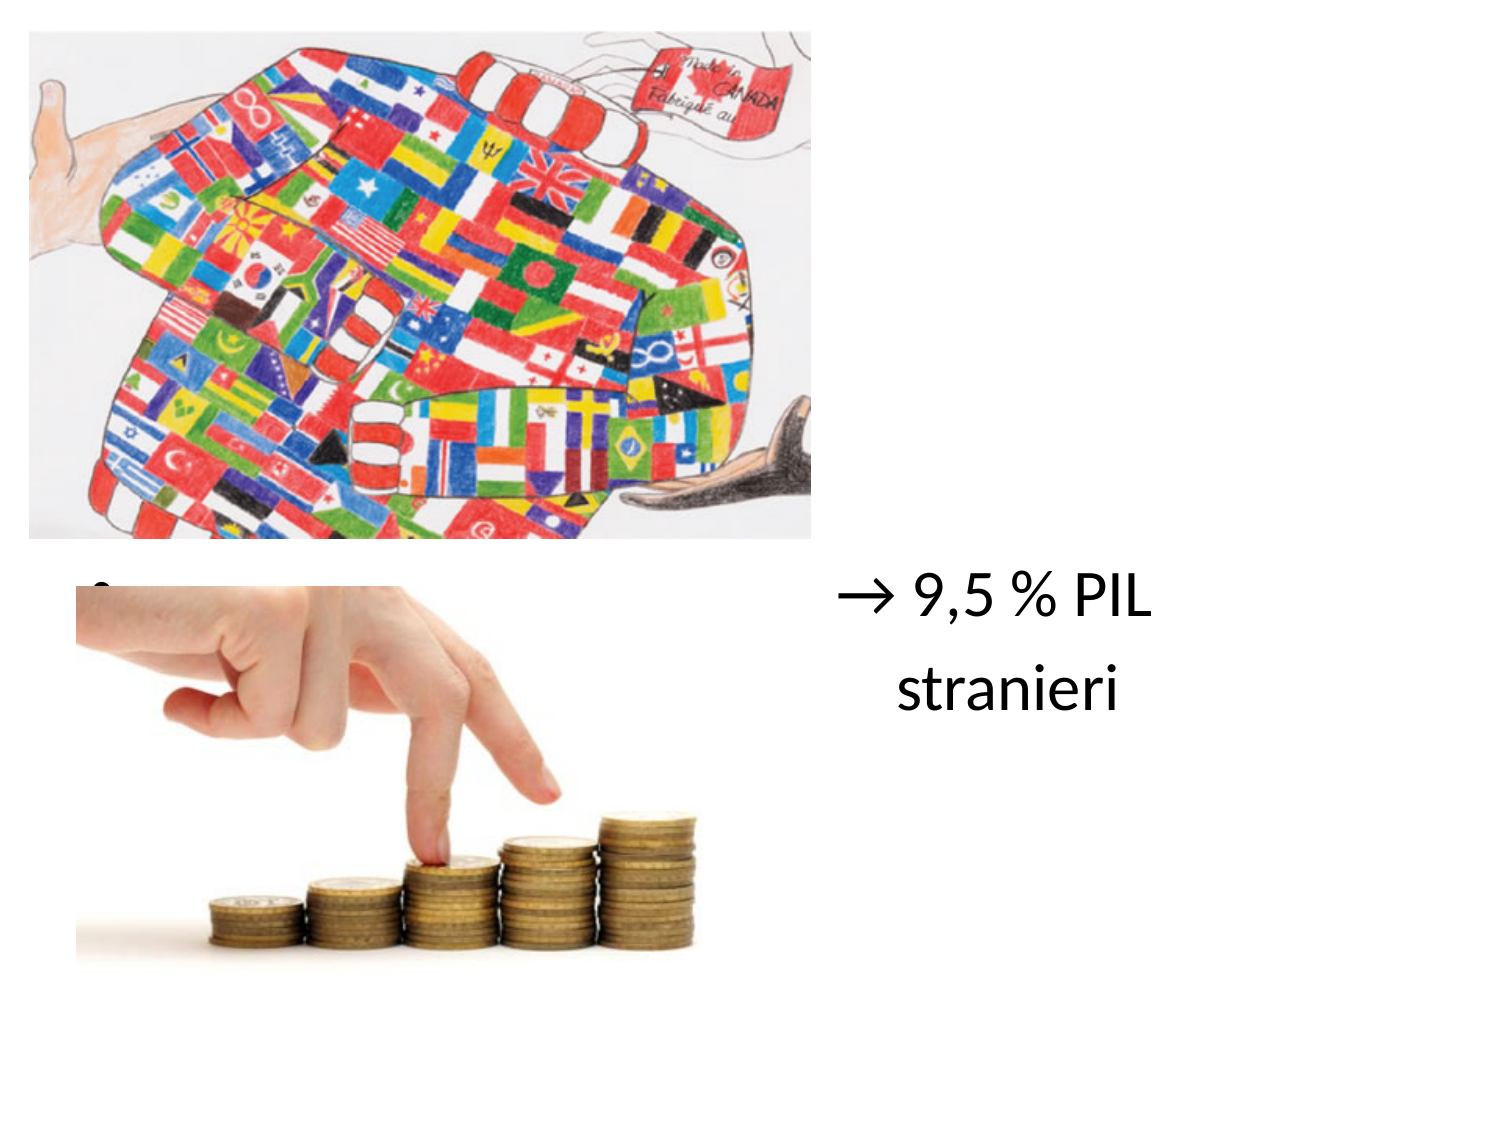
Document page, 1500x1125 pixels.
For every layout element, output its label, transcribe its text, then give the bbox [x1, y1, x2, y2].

list → 9,5 % PIL stranieri [75, 262, 1425, 1005]
picture [76, 586, 765, 977]
picture [29, 30, 811, 539]
